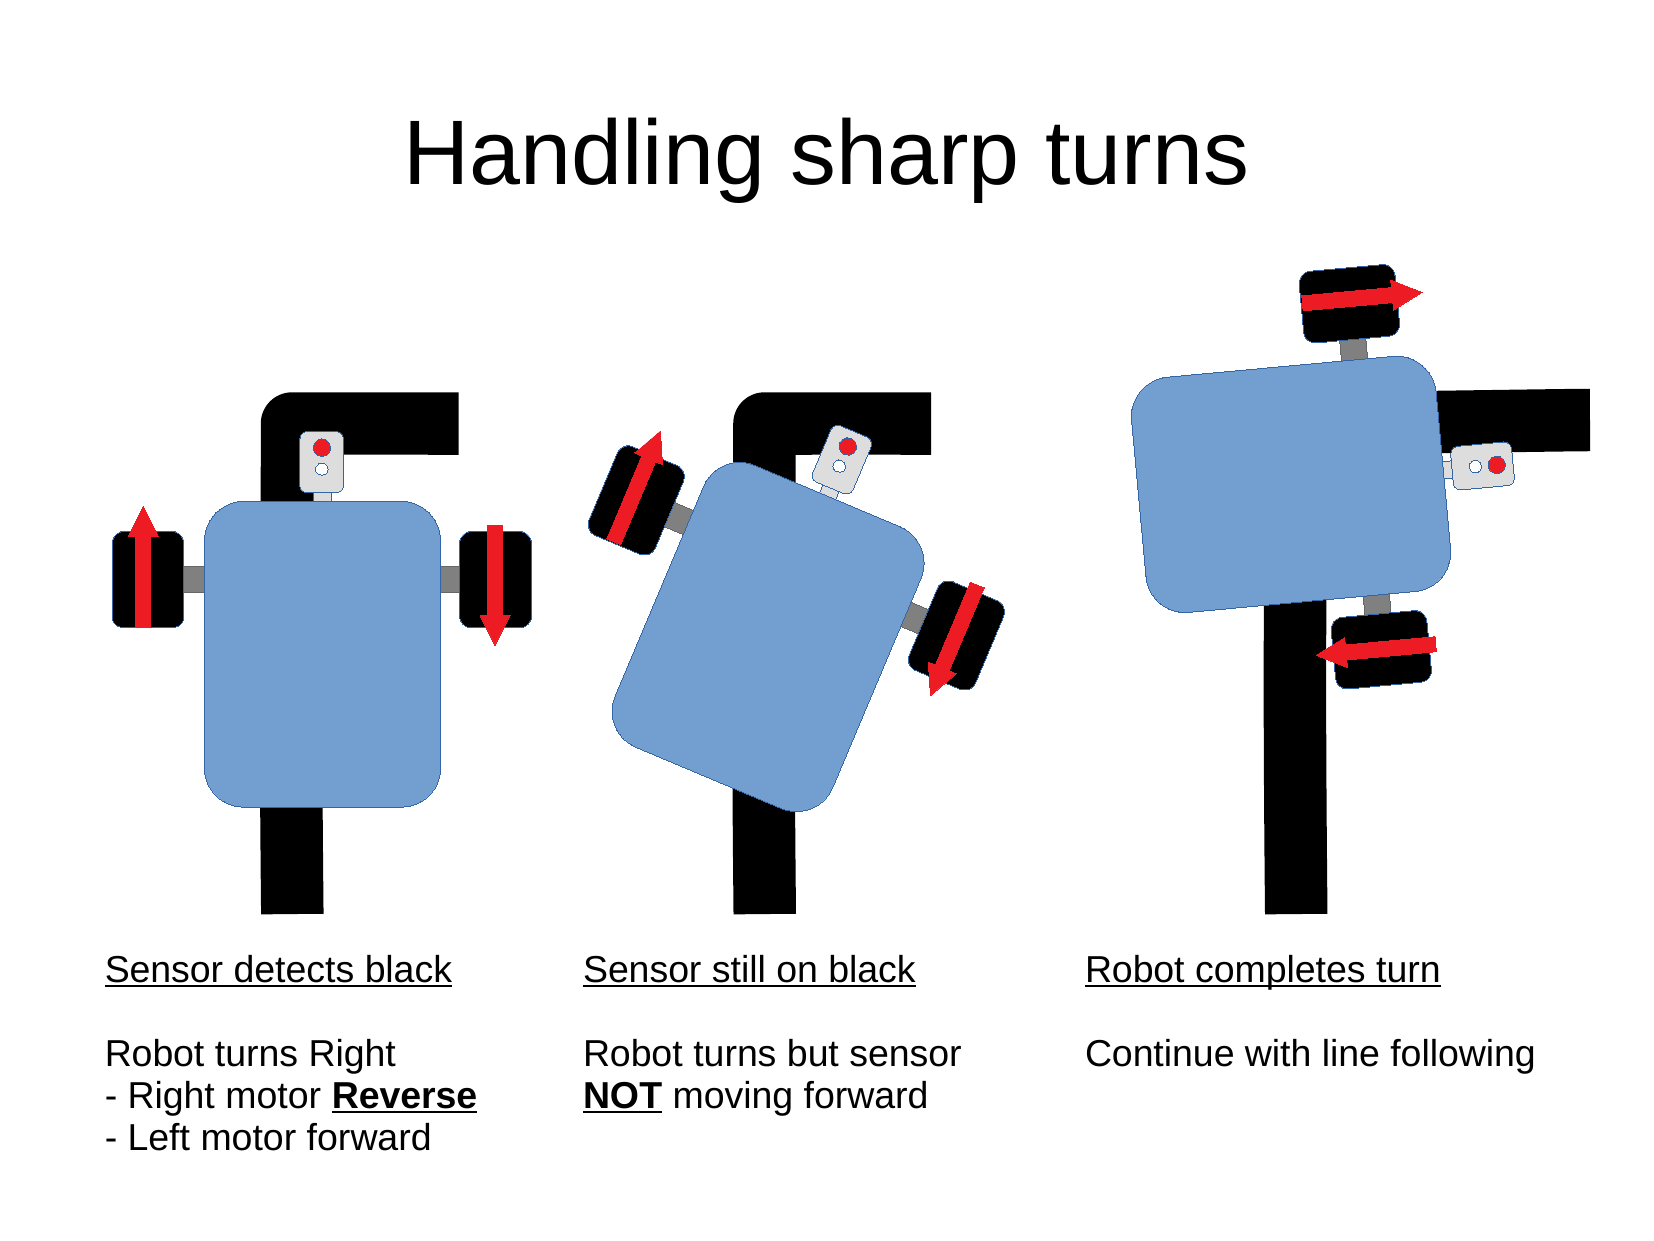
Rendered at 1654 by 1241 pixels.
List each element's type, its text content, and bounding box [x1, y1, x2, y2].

text_box [1131, 264, 1515, 689]
text_box Sensor detects black Robot turns Right - Right motor Reverse - Left motor forward [90, 941, 511, 1167]
title Handling sharp turns [82, 49, 1571, 257]
text_box [588, 425, 1005, 812]
text_box [112, 431, 532, 808]
text_box Robot completes turn Continue with line following [1070, 941, 1625, 1125]
text_box Sensor still on black Robot turns but sensor NOT moving forward [568, 941, 989, 1125]
